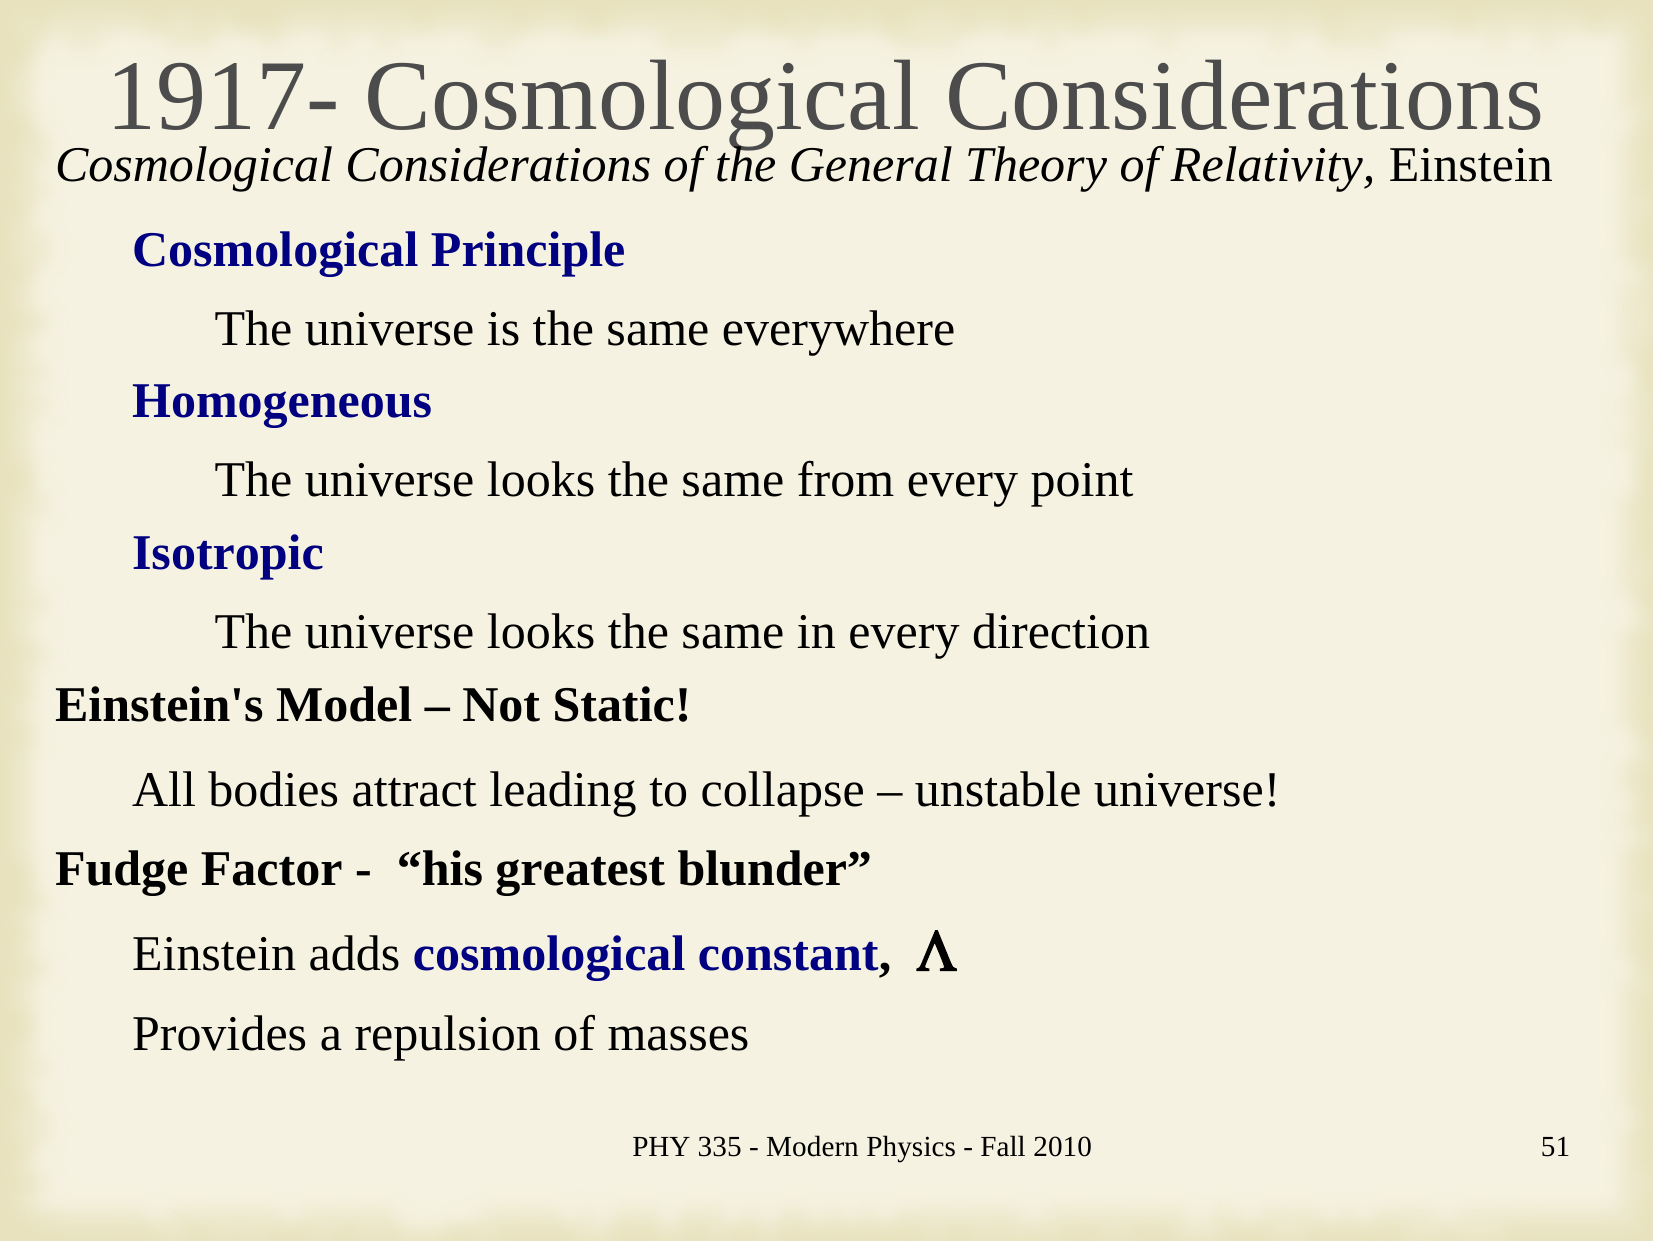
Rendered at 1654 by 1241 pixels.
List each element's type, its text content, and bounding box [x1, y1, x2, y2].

list Cosmological Considerations of the General Theory of Relativity, Einstein Cosmological Principle The universe is the same everywhere Homogeneous The universe looks the same from every point Isotropic The universe looks the same in every direction Einstein's Model – Not Static! All bodies attract leading to collapse – unstable universe! Fudge Factor - “his greatest blunder” Einstein adds cosmological constant, L Provides a repulsion of masses [37, 136, 1571, 1089]
title 1917- Cosmological Considerations [82, 0, 1571, 136]
picture [0, 0, 1653, 1241]
